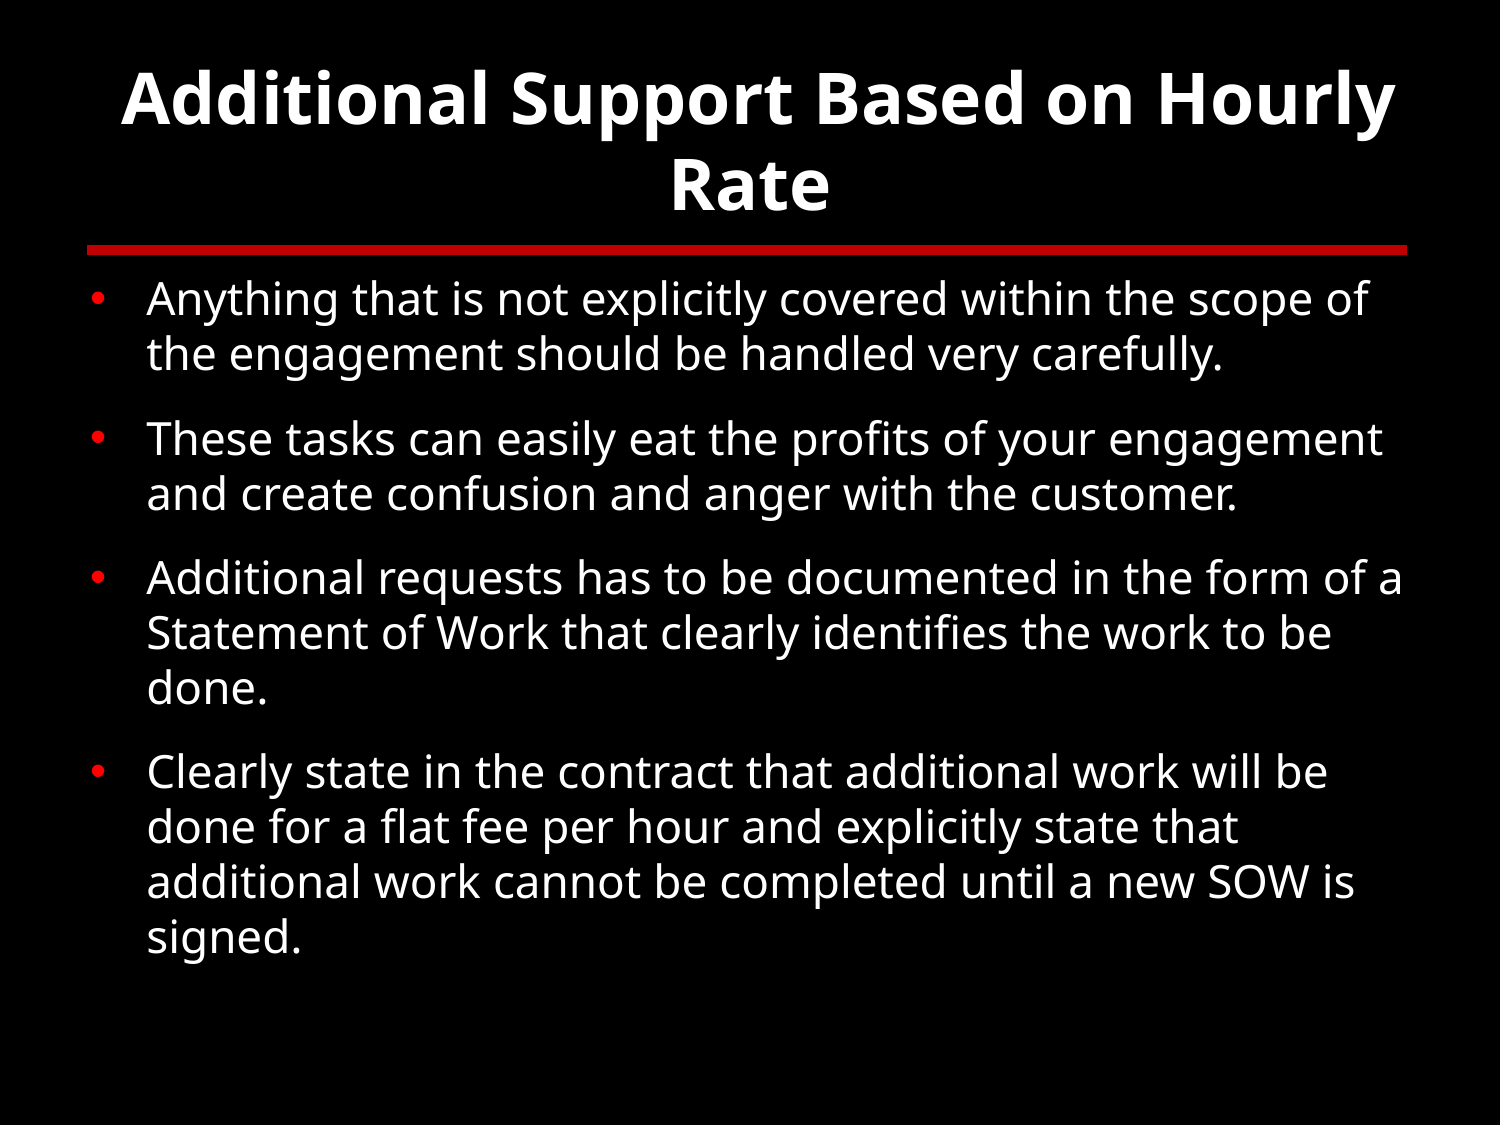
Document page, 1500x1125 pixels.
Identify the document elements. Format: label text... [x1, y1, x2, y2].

list Anything that is not explicitly covered within the scope of the engagement should be handled very carefully. These tasks can easily eat the profits of your engagement and create confusion and anger with the customer. Additional requests has to be documented in the form of a Statement of Work that clearly identifies the work to be done. Clearly state in the contract that additional work will be done for a flat fee per hour and explicitly state that additional work cannot be completed until a new SOW is signed. [75, 262, 1425, 1005]
title Additional Support Based on Hourly Rate [75, 45, 1425, 233]
